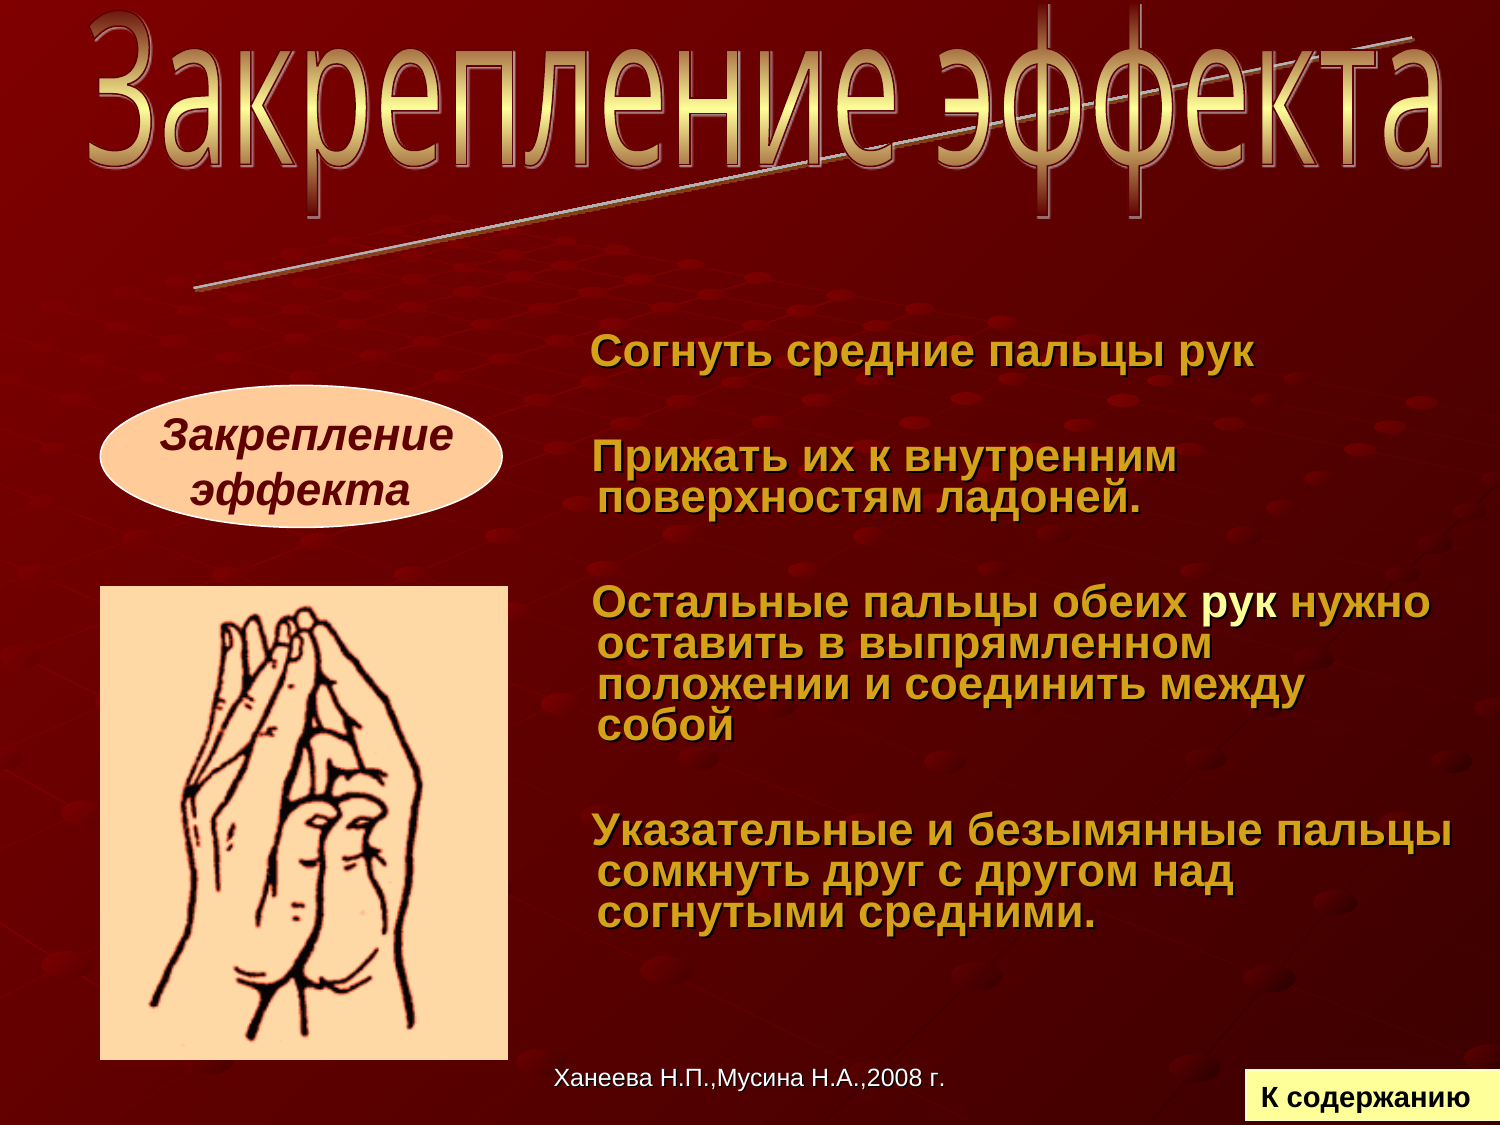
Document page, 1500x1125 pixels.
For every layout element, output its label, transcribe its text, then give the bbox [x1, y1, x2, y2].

text_box [231, 523, 371, 528]
text_box Закрепление эффекта [937, 48, 990, 167]
text_box Закрепление эффекта [1383, 48, 1439, 167]
text_box Закрепление эффекта [1094, 2, 1173, 216]
text_box [191, 385, 412, 397]
text_box Закрепление эффекта [759, 50, 819, 165]
text_box Закрепление эффекта [836, 48, 895, 167]
text_box Закрепление эффекта [455, 50, 513, 165]
text_box Закрепление эффекта [603, 48, 662, 167]
text_box [479, 423, 503, 490]
text_box Закрепление эффекта [1261, 50, 1317, 165]
text_box Закрепление эффекта [163, 48, 219, 167]
text_box Закрепление эффекта [135, 397, 479, 523]
text_box Закрепление эффекта [1320, 50, 1376, 165]
text_box К содержанию [1246, 1070, 1500, 1121]
text_box Закрепление эффекта [380, 48, 439, 167]
text_box [100, 416, 135, 497]
text_box Закрепление эффекта [88, 10, 152, 167]
list Согнуть средние пальцы рук Прижать их к внутренним поверхностям ладоней. Остальные пальцы обеих рук нужно оставить в выпрямленном положении и соединить между собой Указательные и безымянные пальцы сомкнуть друг с другом над согнутыми средними. [525, 326, 1471, 1000]
text_box Закрепление эффекта [678, 50, 738, 165]
text_box Закрепление эффекта [1186, 48, 1245, 167]
picture [100, 586, 508, 1060]
text_box Закрепление эффекта [239, 50, 295, 165]
text_box Закрепление эффекта [1003, 2, 1082, 216]
text_box Закрепление эффекта [524, 50, 586, 166]
text_box Закрепление эффекта [306, 48, 367, 216]
